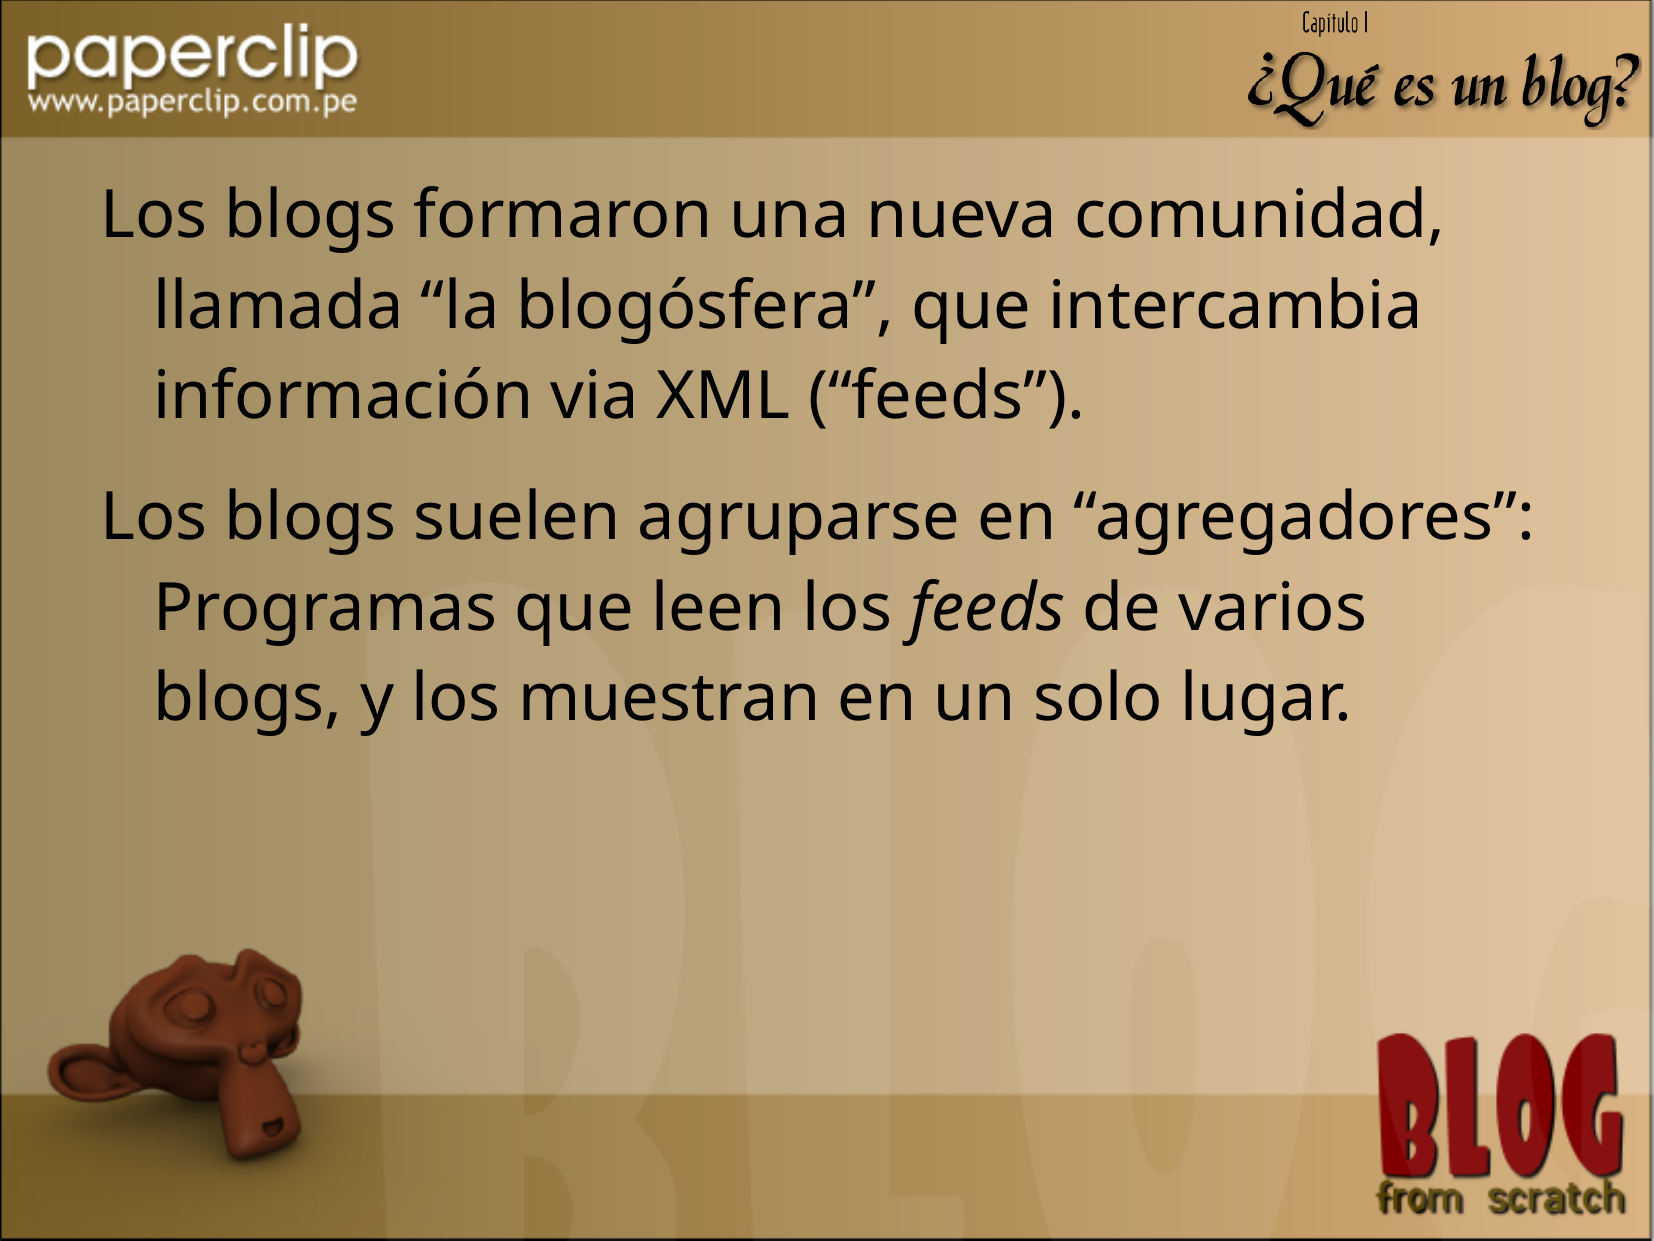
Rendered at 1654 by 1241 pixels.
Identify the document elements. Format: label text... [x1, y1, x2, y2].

list Los blogs formaron una nueva comunidad, llamada “la blogósfera”, que intercambia información via XML (“feeds”). Los blogs suelen agruparse en “agregadores”: Programas que leen los feeds de varios blogs, y los muestran en un solo lugar. [82, 166, 1571, 1010]
picture [0, 0, 1654, 1241]
